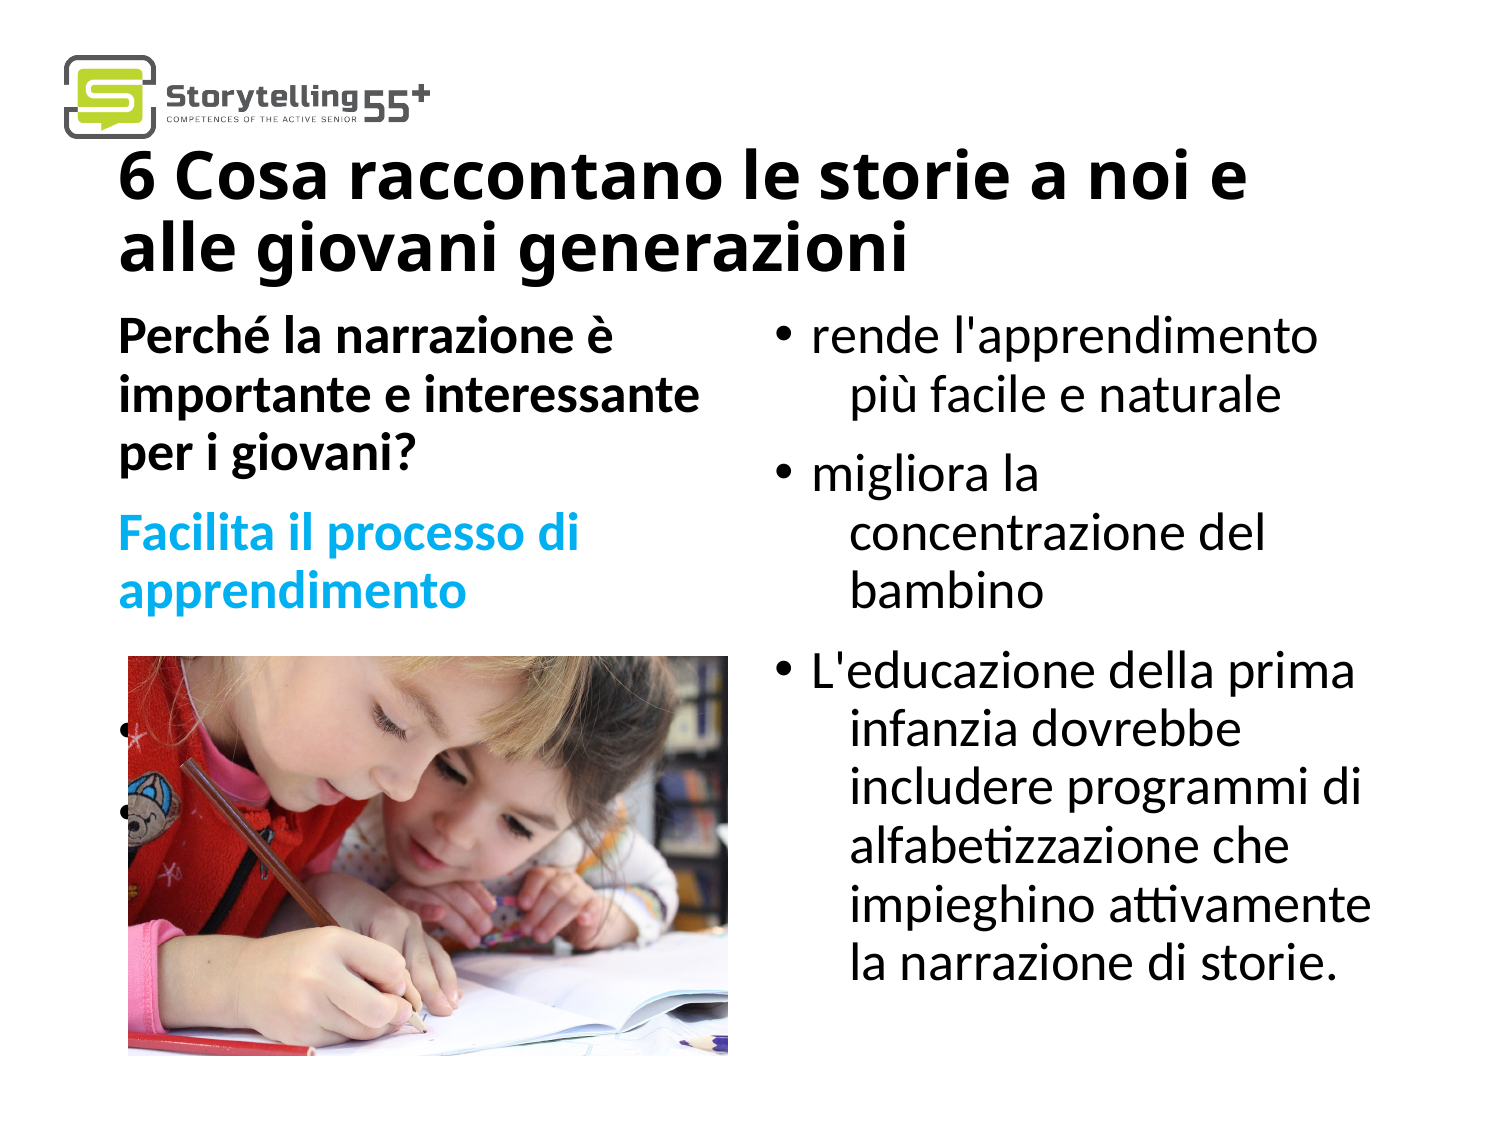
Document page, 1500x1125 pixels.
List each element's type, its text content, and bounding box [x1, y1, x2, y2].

list Perché la narrazione è importante e interessante per i giovani? Facilita il processo di apprendimento [103, 299, 759, 1014]
list rende l'apprendimento più facile e naturale migliora la concentrazione del bambino L'educazione della prima infanzia dovrebbe includere programmi di alfabetizzazione che impieghino attivamente la narrazione di storie. [759, 299, 1397, 1014]
picture [128, 656, 728, 1057]
picture [64, 55, 430, 139]
title 6 Cosa raccontano le storie a noi e alle giovani generazioni [103, 127, 1397, 299]
